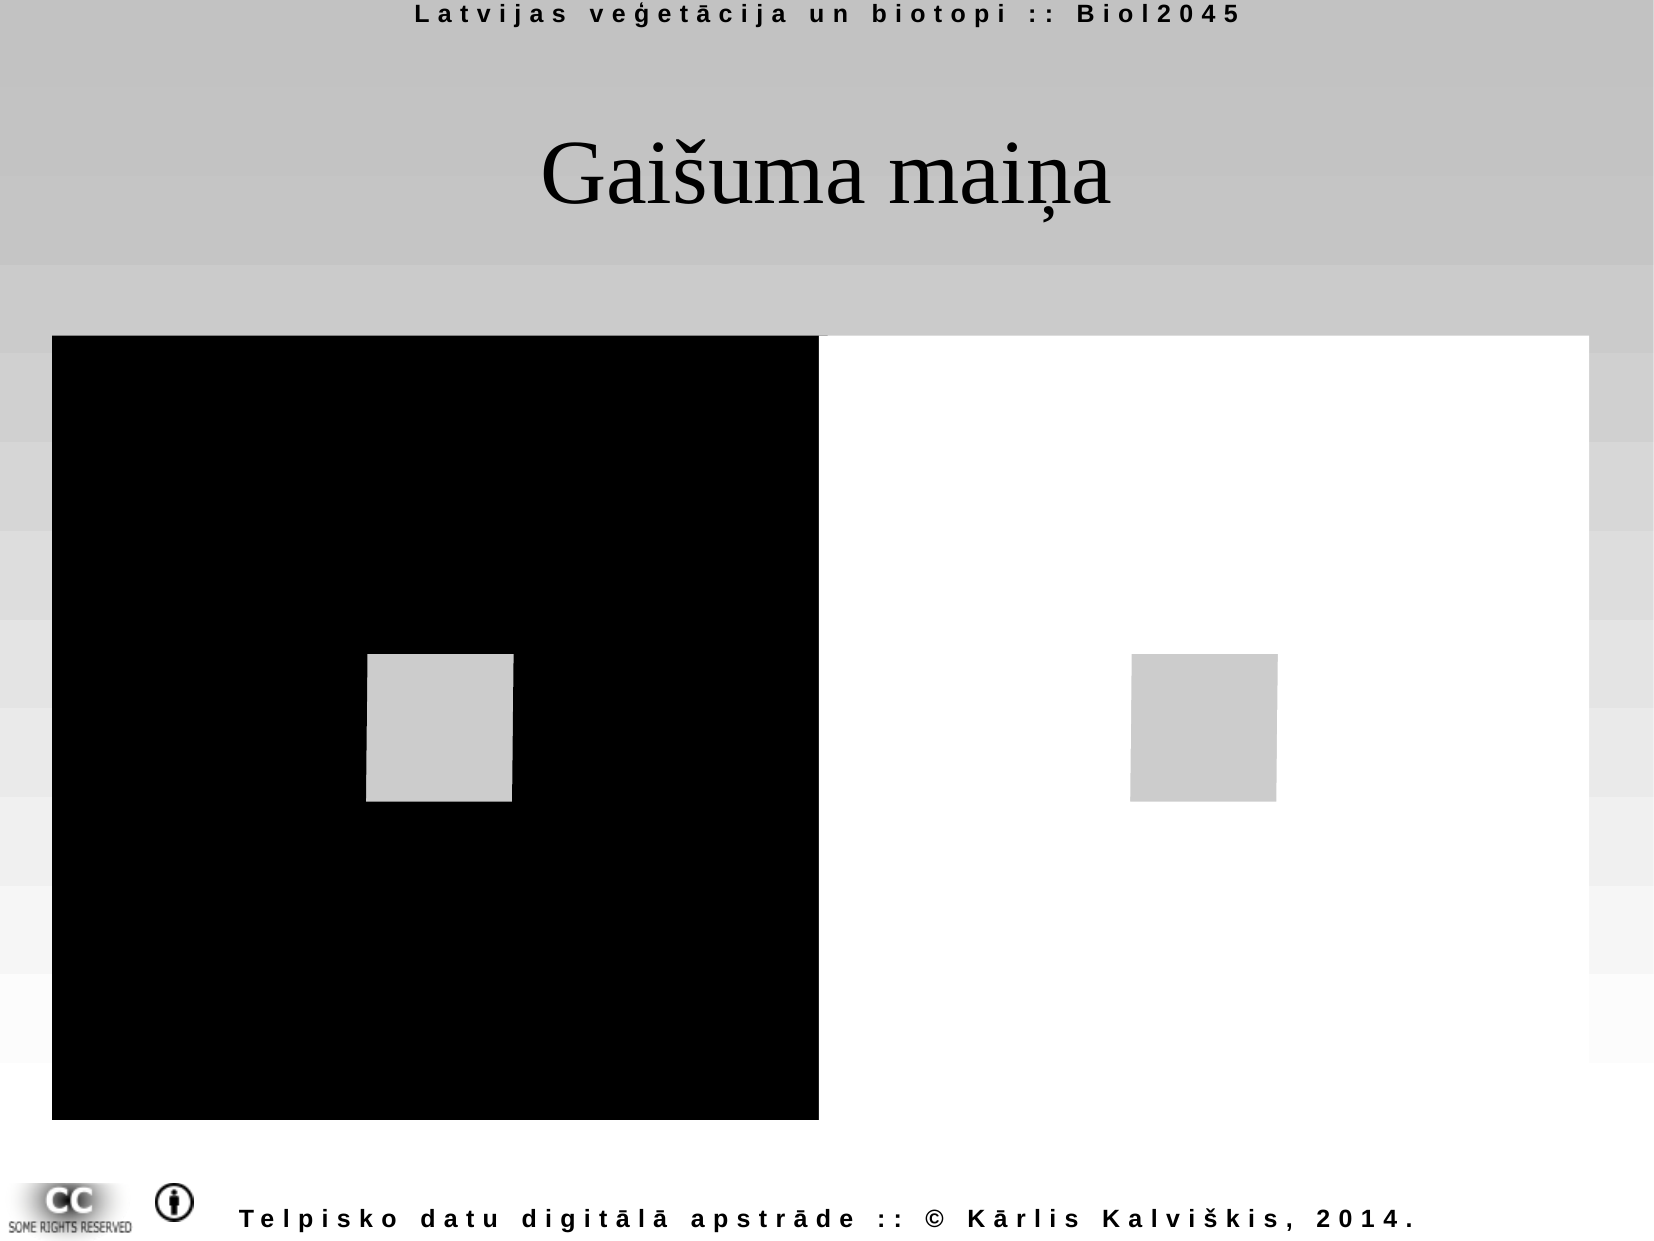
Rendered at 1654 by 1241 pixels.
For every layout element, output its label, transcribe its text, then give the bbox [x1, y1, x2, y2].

picture [0, 0, 1654, 1241]
title Gaišuma maiņa [29, 49, 1625, 296]
text_box [52, 335, 1590, 1120]
